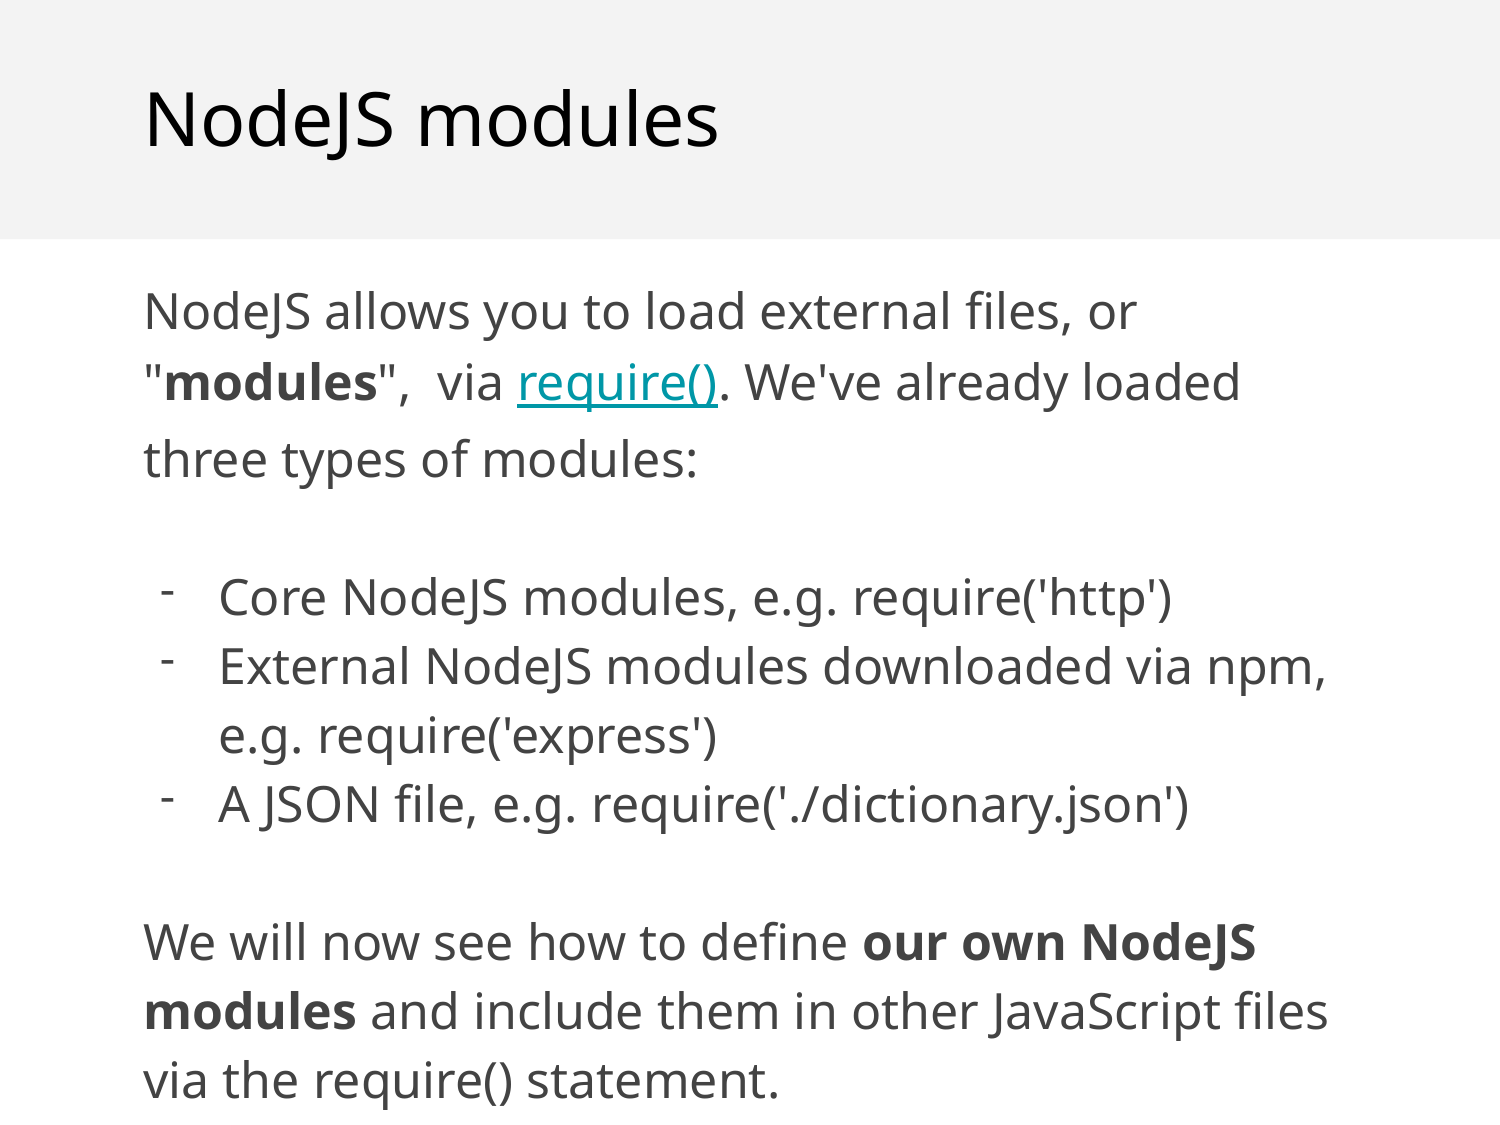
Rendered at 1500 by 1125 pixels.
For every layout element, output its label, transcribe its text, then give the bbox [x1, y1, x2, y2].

title NodeJS modules [128, 56, 1372, 183]
list NodeJS allows you to load external files, or "modules", via require(). We've already loaded three types of modules: Core NodeJS modules, e.g. require('http') External NodeJS modules downloaded via npm, e.g. require('express') A JSON file, e.g. require('./dictionary.json') We will now see how to define our own NodeJS modules and include them in other JavaScript files via the require() statement. [128, 255, 1372, 1091]
